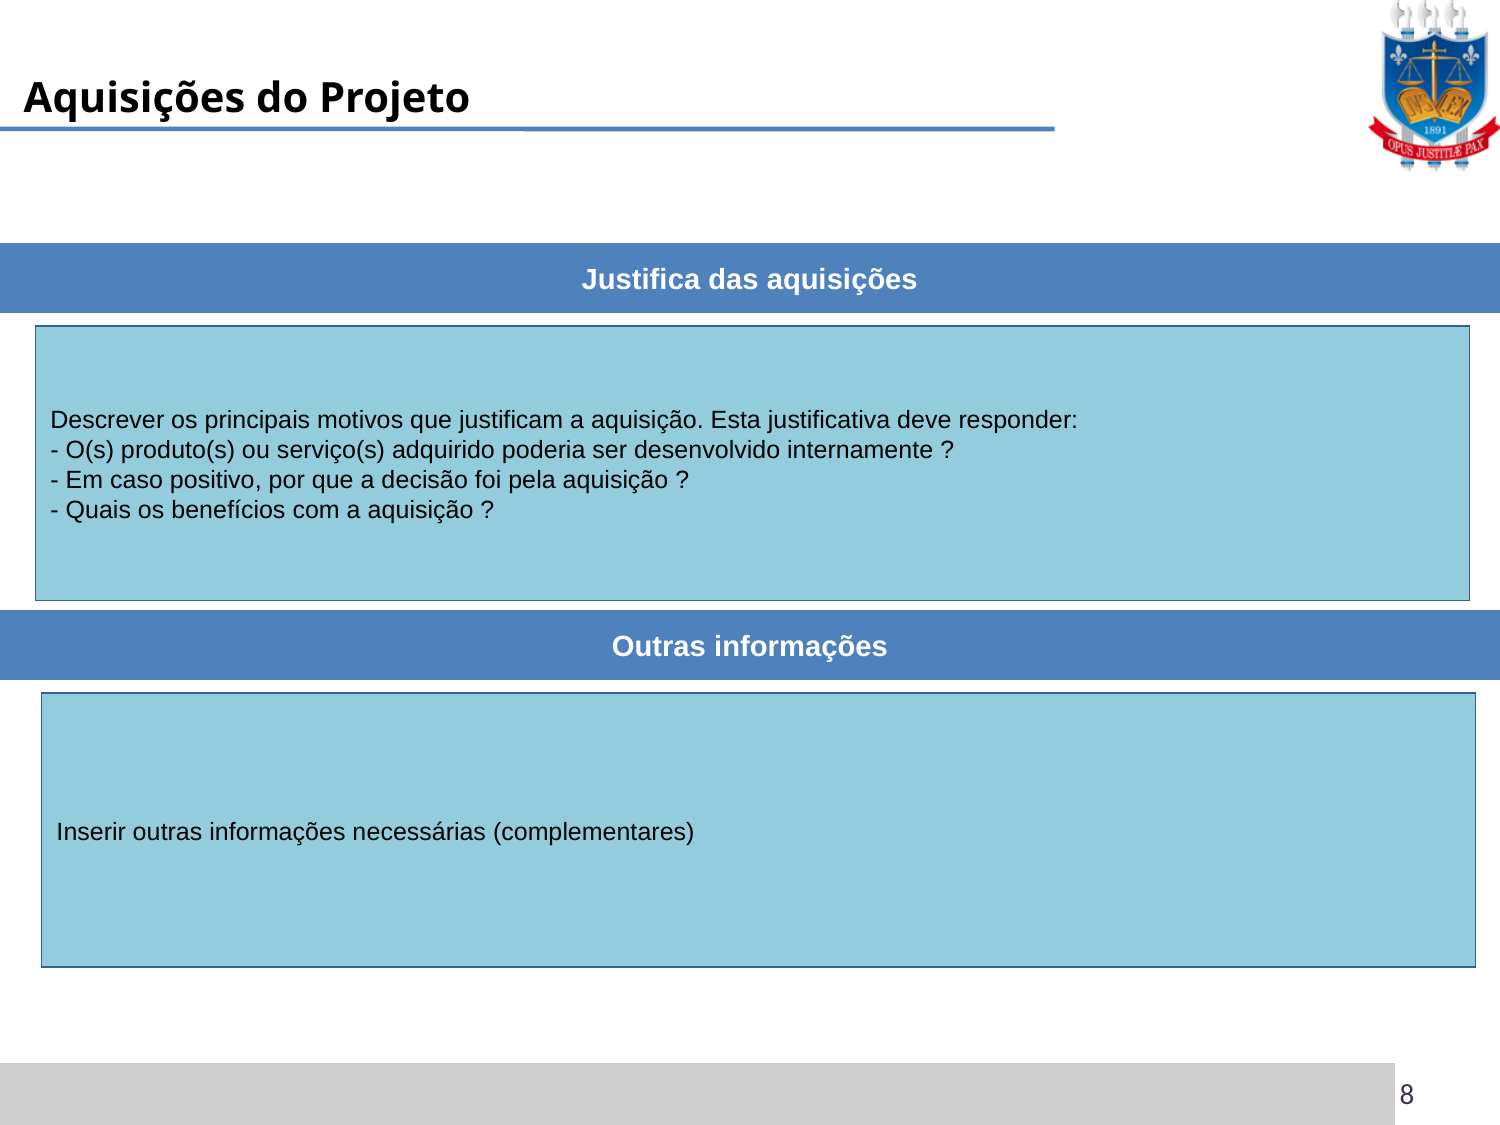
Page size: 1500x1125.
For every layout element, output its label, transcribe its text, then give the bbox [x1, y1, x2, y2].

text_box Descrever os principais motivos que justificam a aquisição. Esta justificativa deve responder: - O(s) produto(s) ou serviço(s) adquirido poderia ser desenvolvido internamente ? - Em caso positivo, por que a decisão foi pela aquisição ? - Quais os benefícios com a aquisição ? [35, 326, 1469, 600]
text_box Outras informações [0, 610, 1500, 680]
text_box Aquisições do Projeto [23, 70, 449, 121]
text_box Justifica das aquisições [0, 243, 1500, 313]
text_box Inserir outras informações necessárias (complementares) [41, 693, 1475, 967]
picture [1368, 0, 1500, 171]
